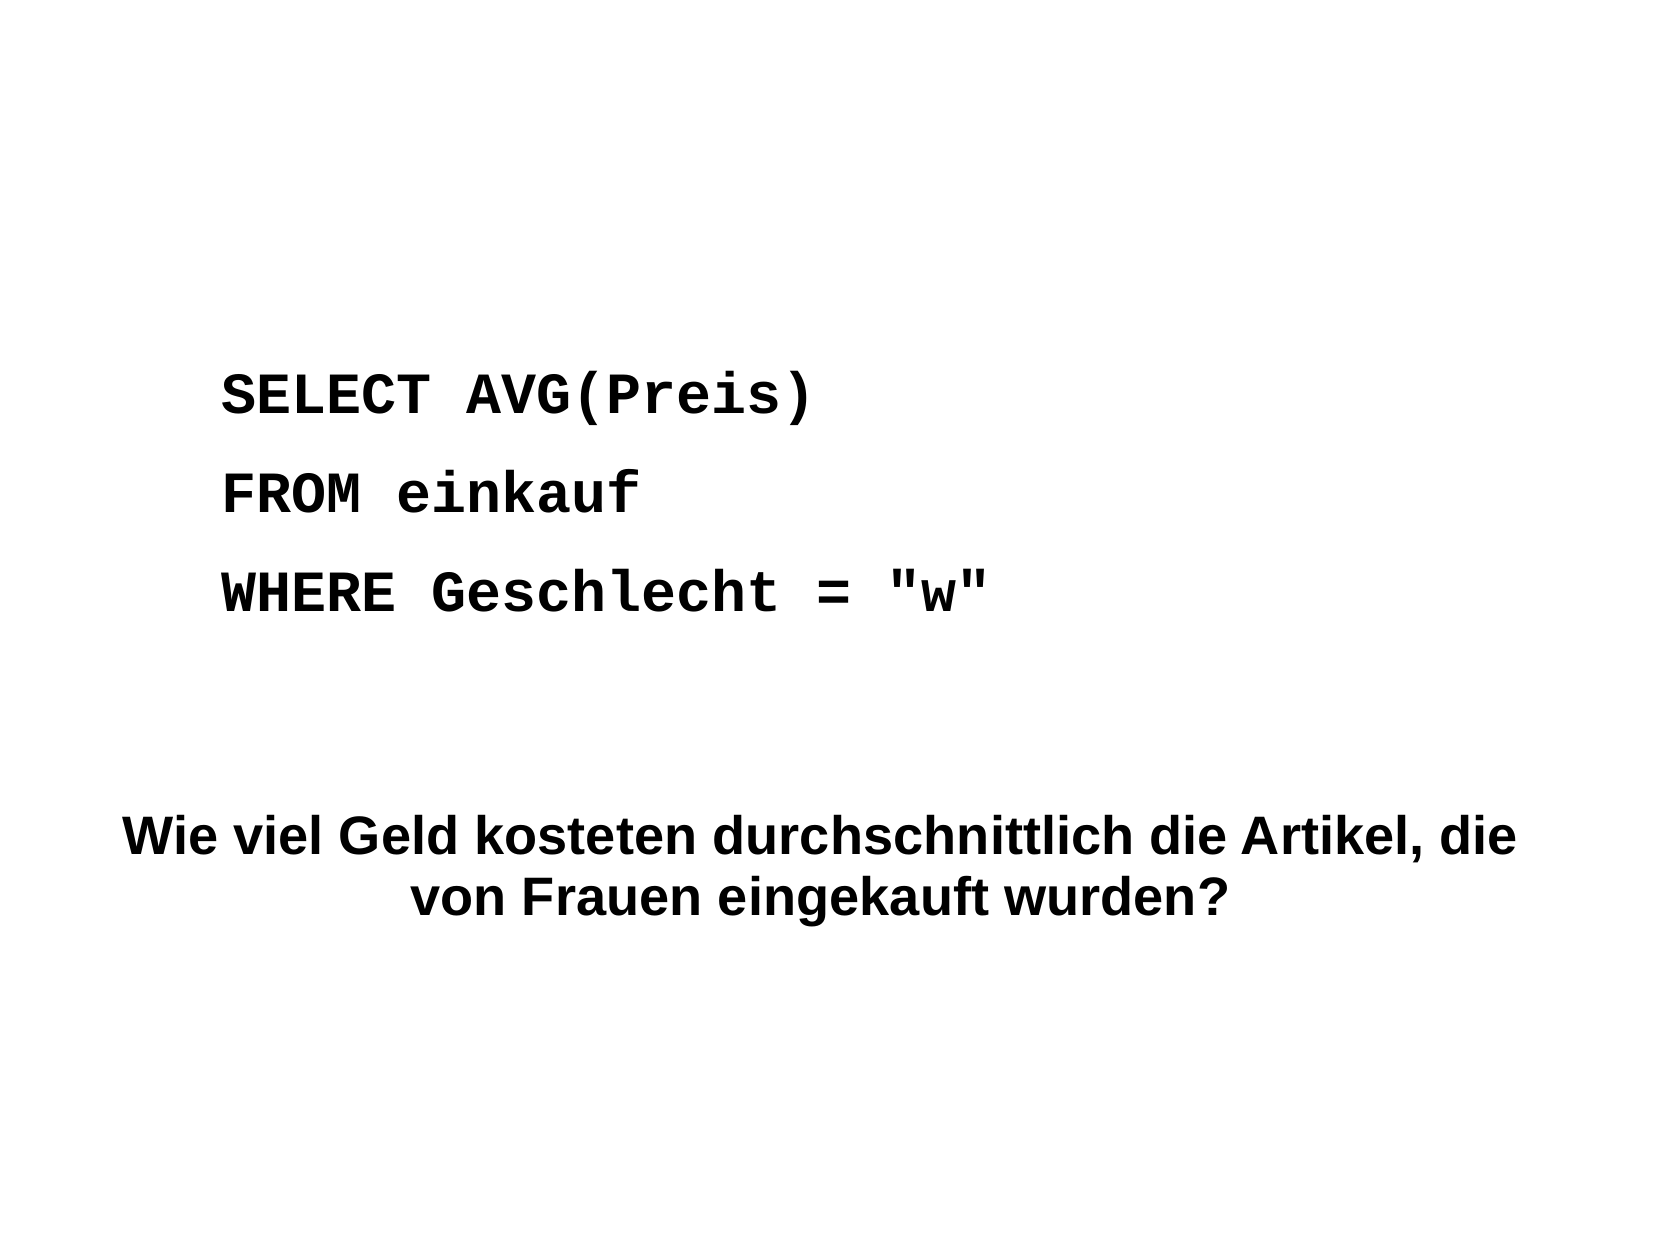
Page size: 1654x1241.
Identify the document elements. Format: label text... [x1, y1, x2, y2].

title Wie viel Geld kosteten durchschnittlich die Artikel, die von Frauen eingekauft wurden? [76, 787, 1566, 945]
text_box SELECT AVG(Preis) FROM einkauf WHERE Geschlecht = "w" [206, 324, 1565, 606]
